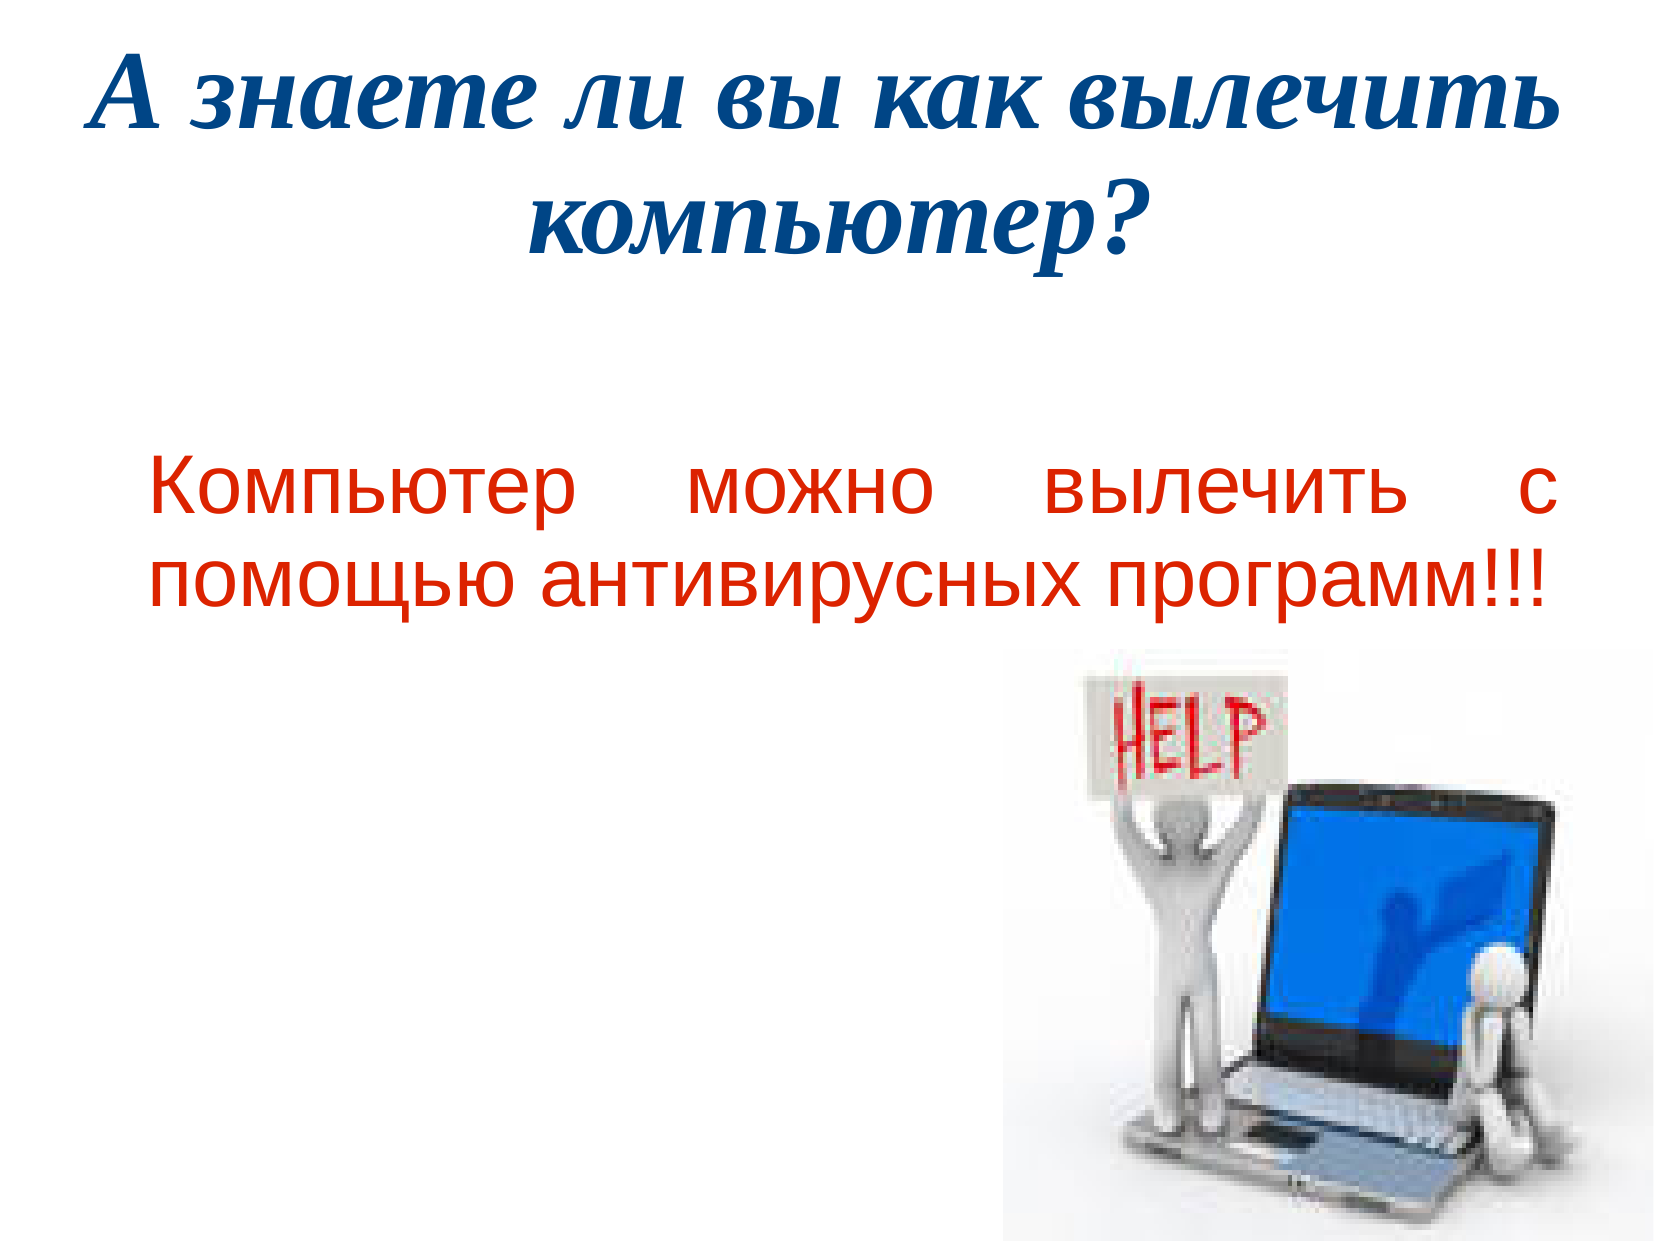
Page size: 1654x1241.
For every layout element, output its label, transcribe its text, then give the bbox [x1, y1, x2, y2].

title А знаете ли вы как вылечить компьютер? [82, 28, 1571, 278]
subtitle Компьютер можно вылечить с помощью антивирусных программ!!! [147, 324, 1560, 739]
picture [1003, 649, 1654, 1241]
